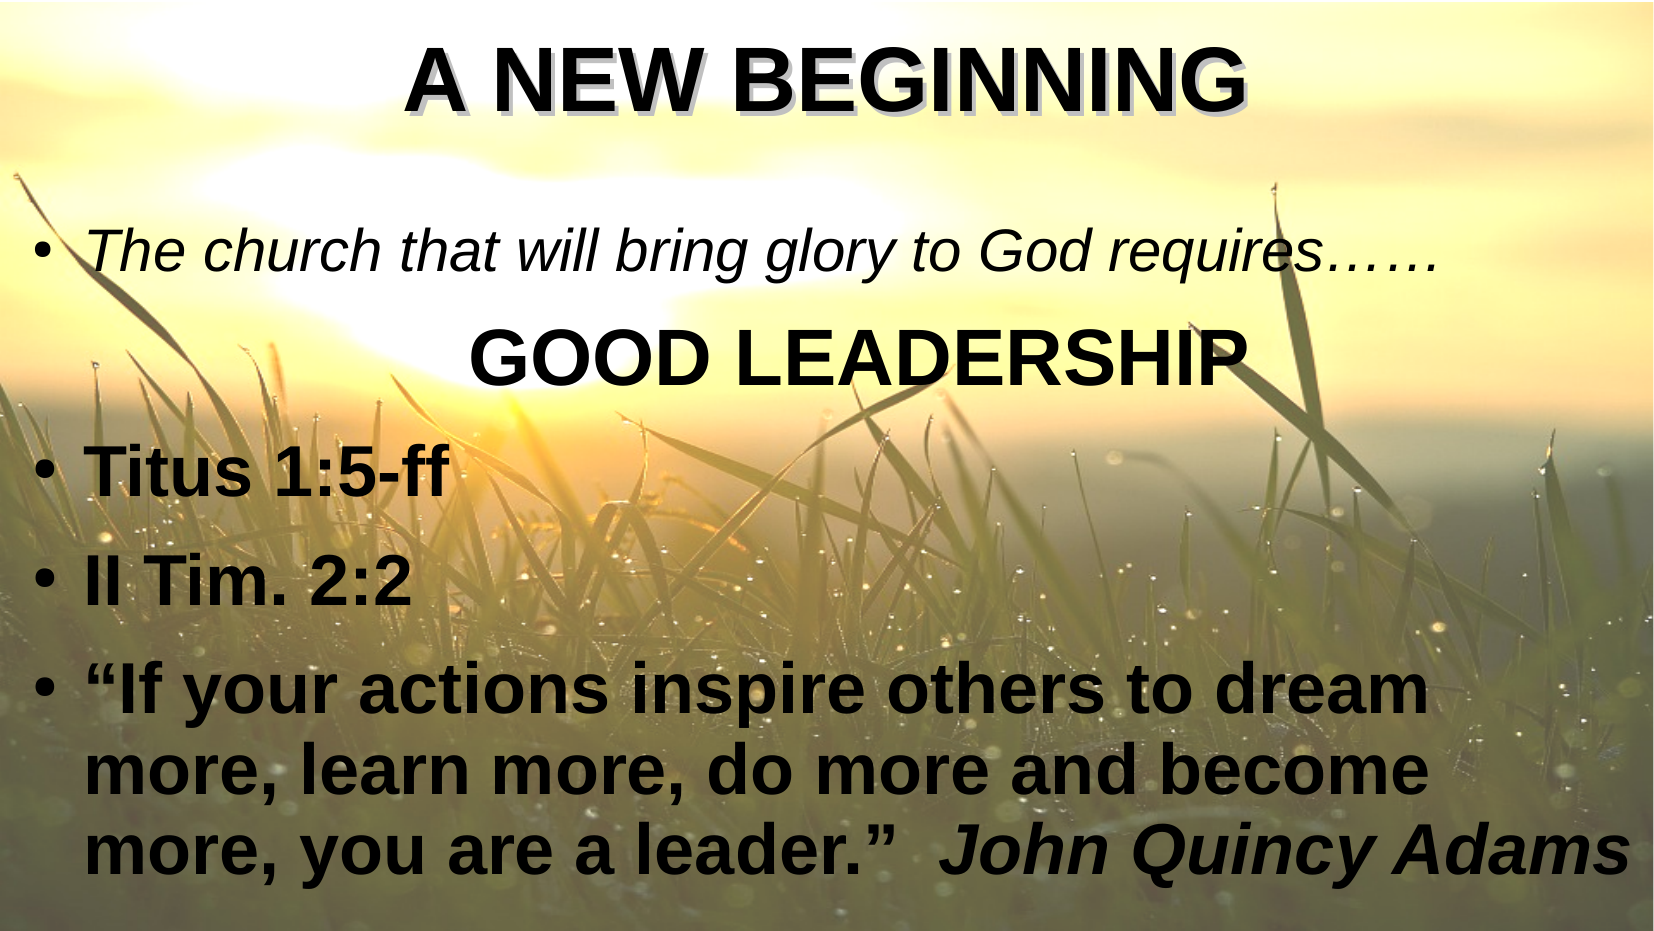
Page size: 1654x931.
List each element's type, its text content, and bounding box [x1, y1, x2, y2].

title A NEW BEGINNING [82, 2, 1571, 158]
list The church that will bring glory to God requires…… GOOD LEADERSHIP Titus 1:5-ff II Tim. 2:2 “If your actions inspire others to dream more, learn more, do more and become more, you are a leader.” John Quincy Adams [15, 217, 1636, 901]
picture [0, 2, 1654, 931]
